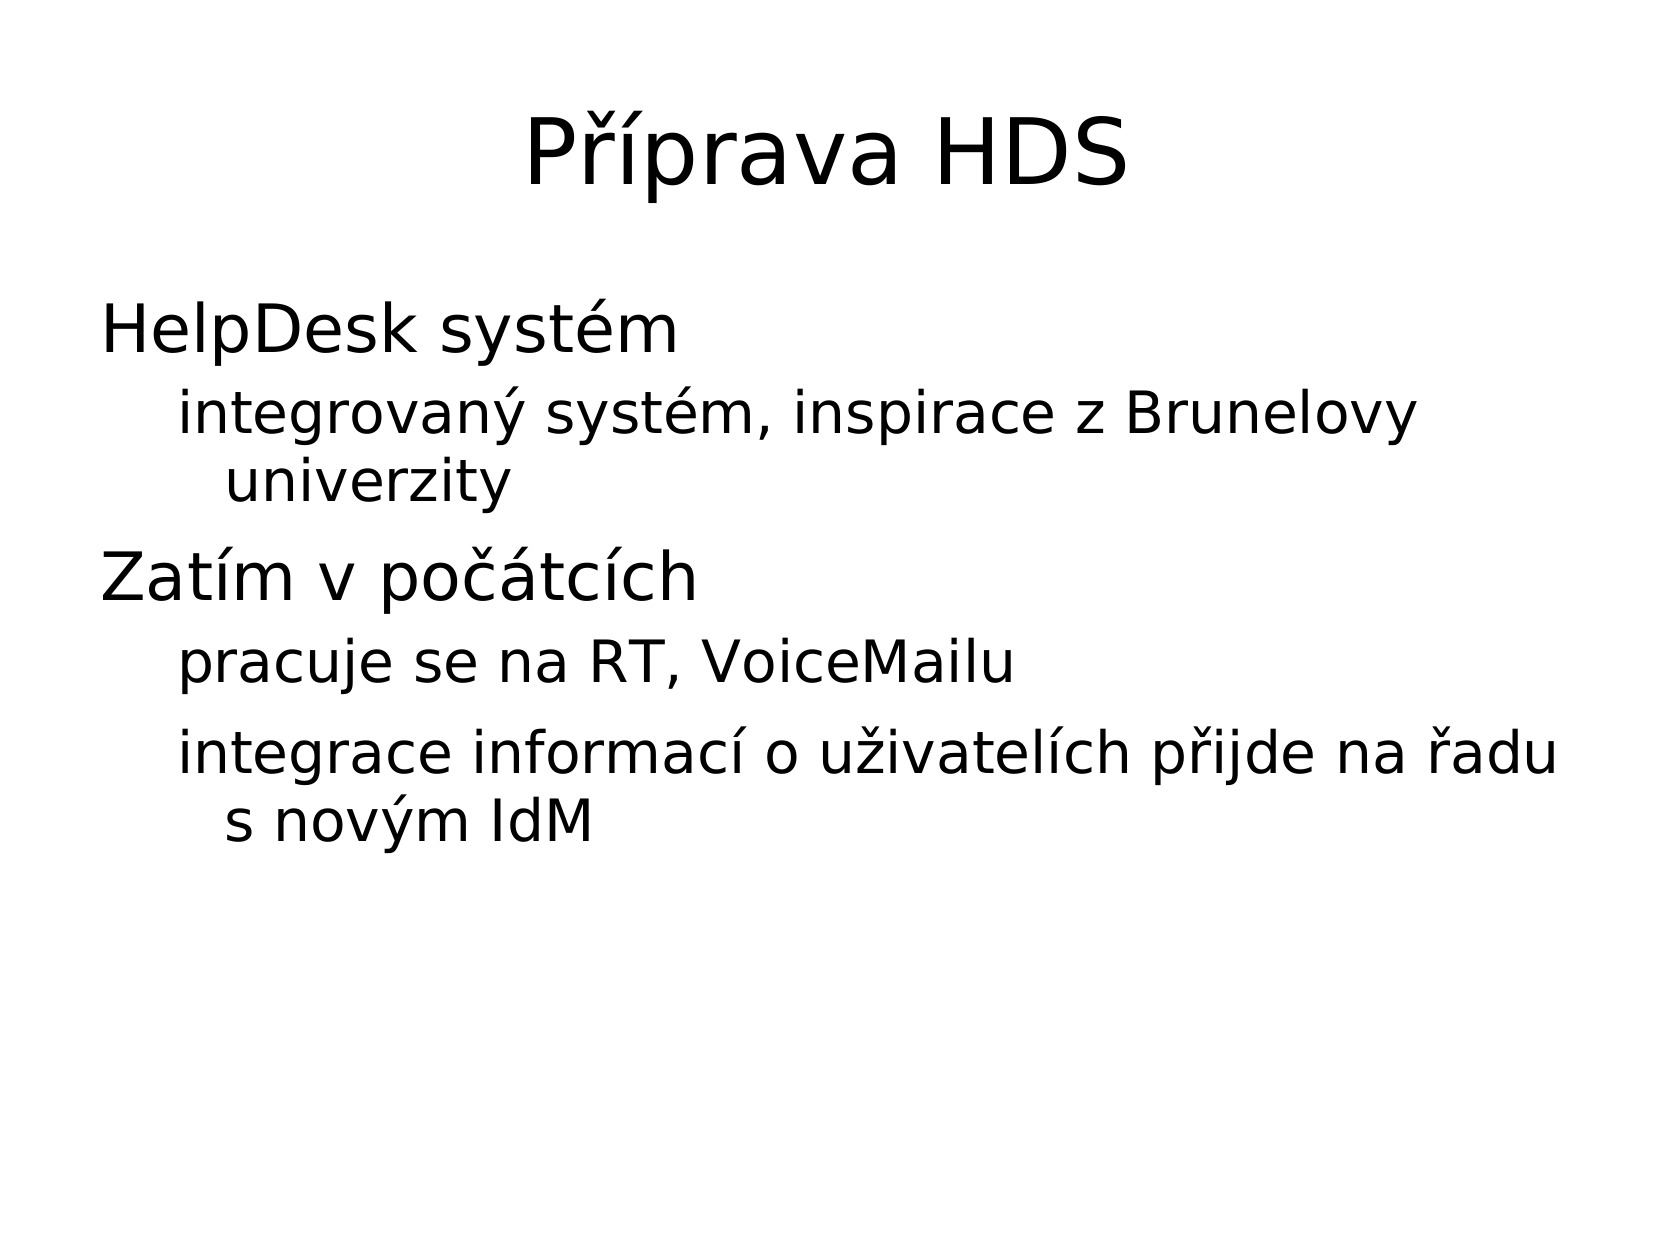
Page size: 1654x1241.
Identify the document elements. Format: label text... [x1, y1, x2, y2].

title Příprava HDS [82, 56, 1571, 250]
list HelpDesk systém integrovaný systém, inspirace z Brunelovy univerzity Zatím v počátcích pracuje se na RT, VoiceMailu integrace informací o uživatelích přijde na řadu s novým IdM [82, 290, 1571, 1094]
